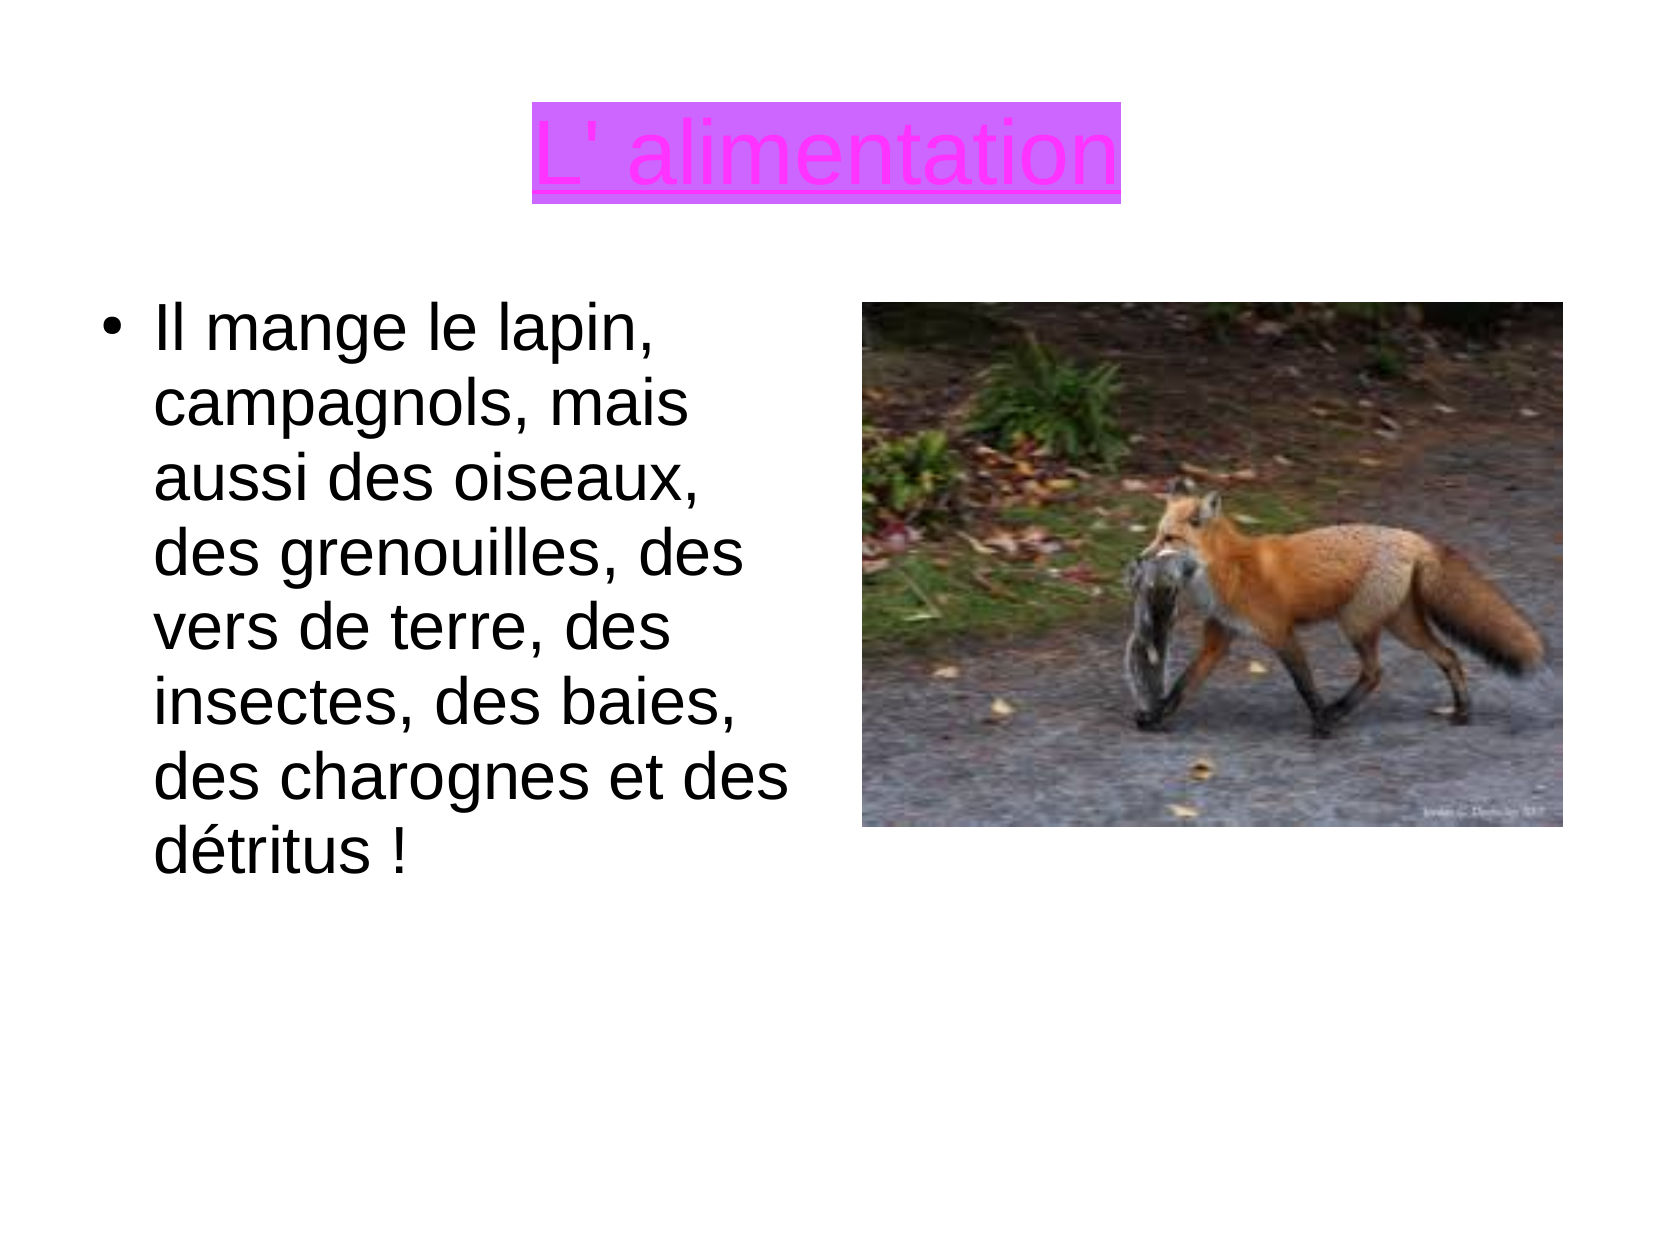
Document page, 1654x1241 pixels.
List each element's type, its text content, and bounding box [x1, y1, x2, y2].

picture [862, 302, 1563, 827]
list Il mange le lapin, campagnols, mais aussi des oiseaux, des grenouilles, des vers de terre, des insectes, des baies, des charognes et des détritus ! [82, 290, 809, 1010]
title L' alimentation [82, 49, 1571, 257]
